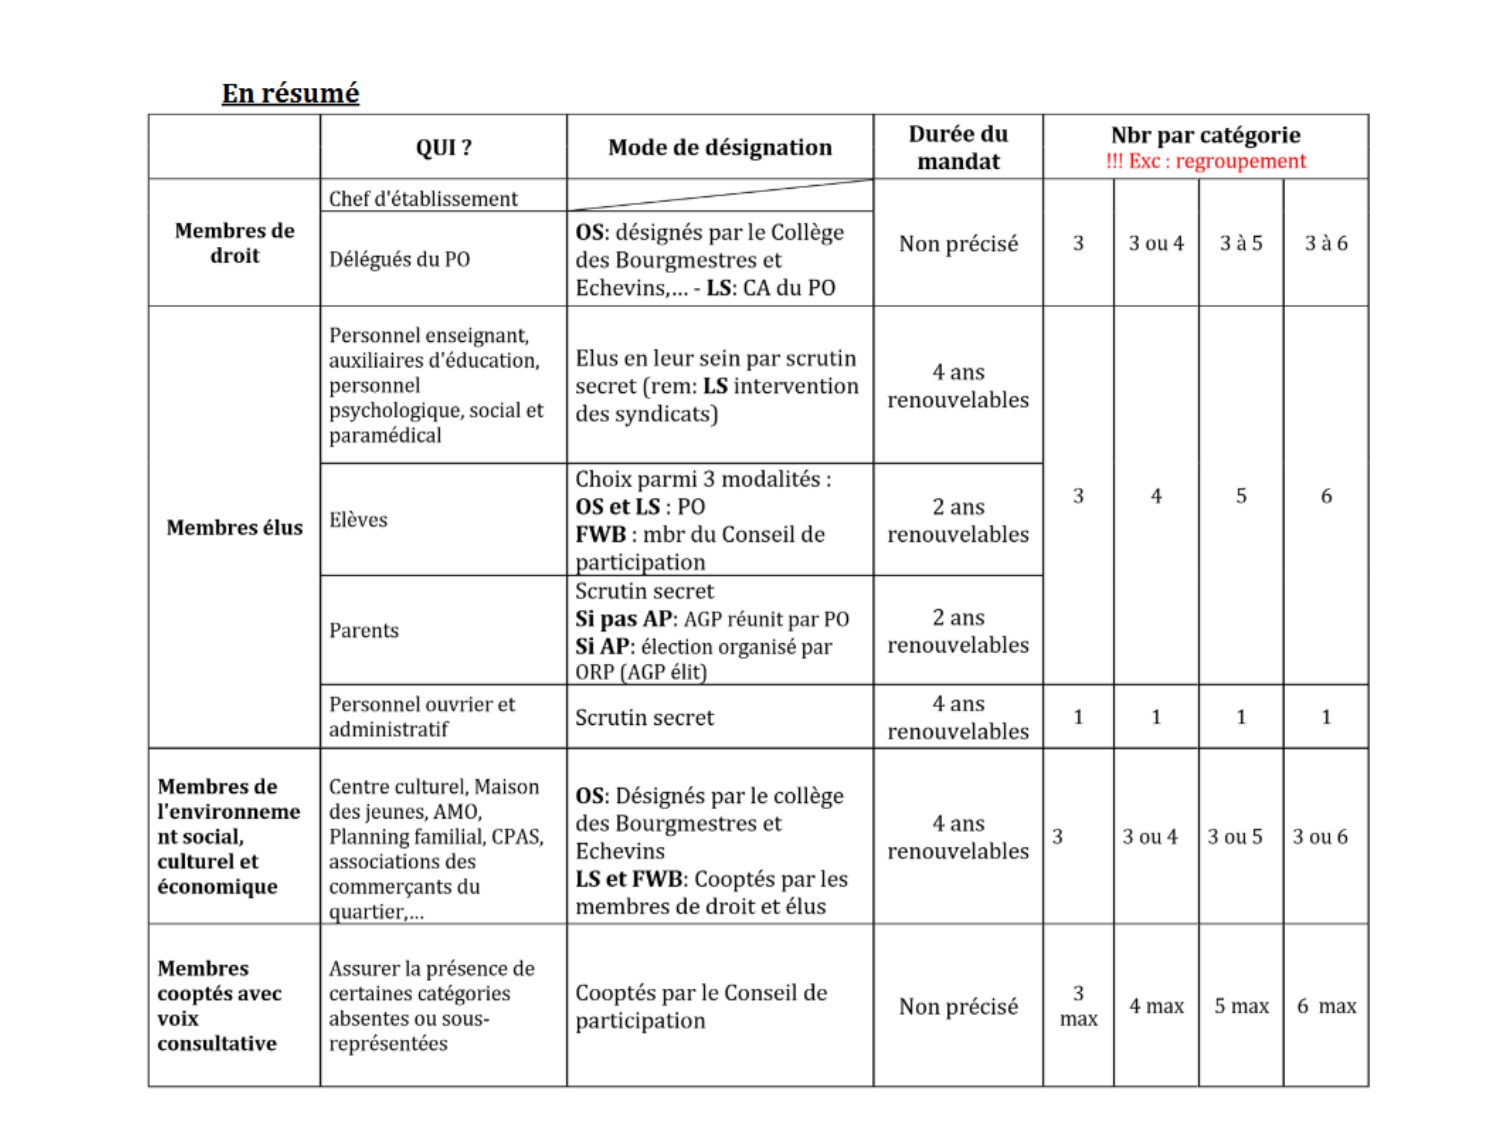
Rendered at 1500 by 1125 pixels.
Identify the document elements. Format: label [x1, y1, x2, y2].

picture [76, 31, 1410, 1103]
